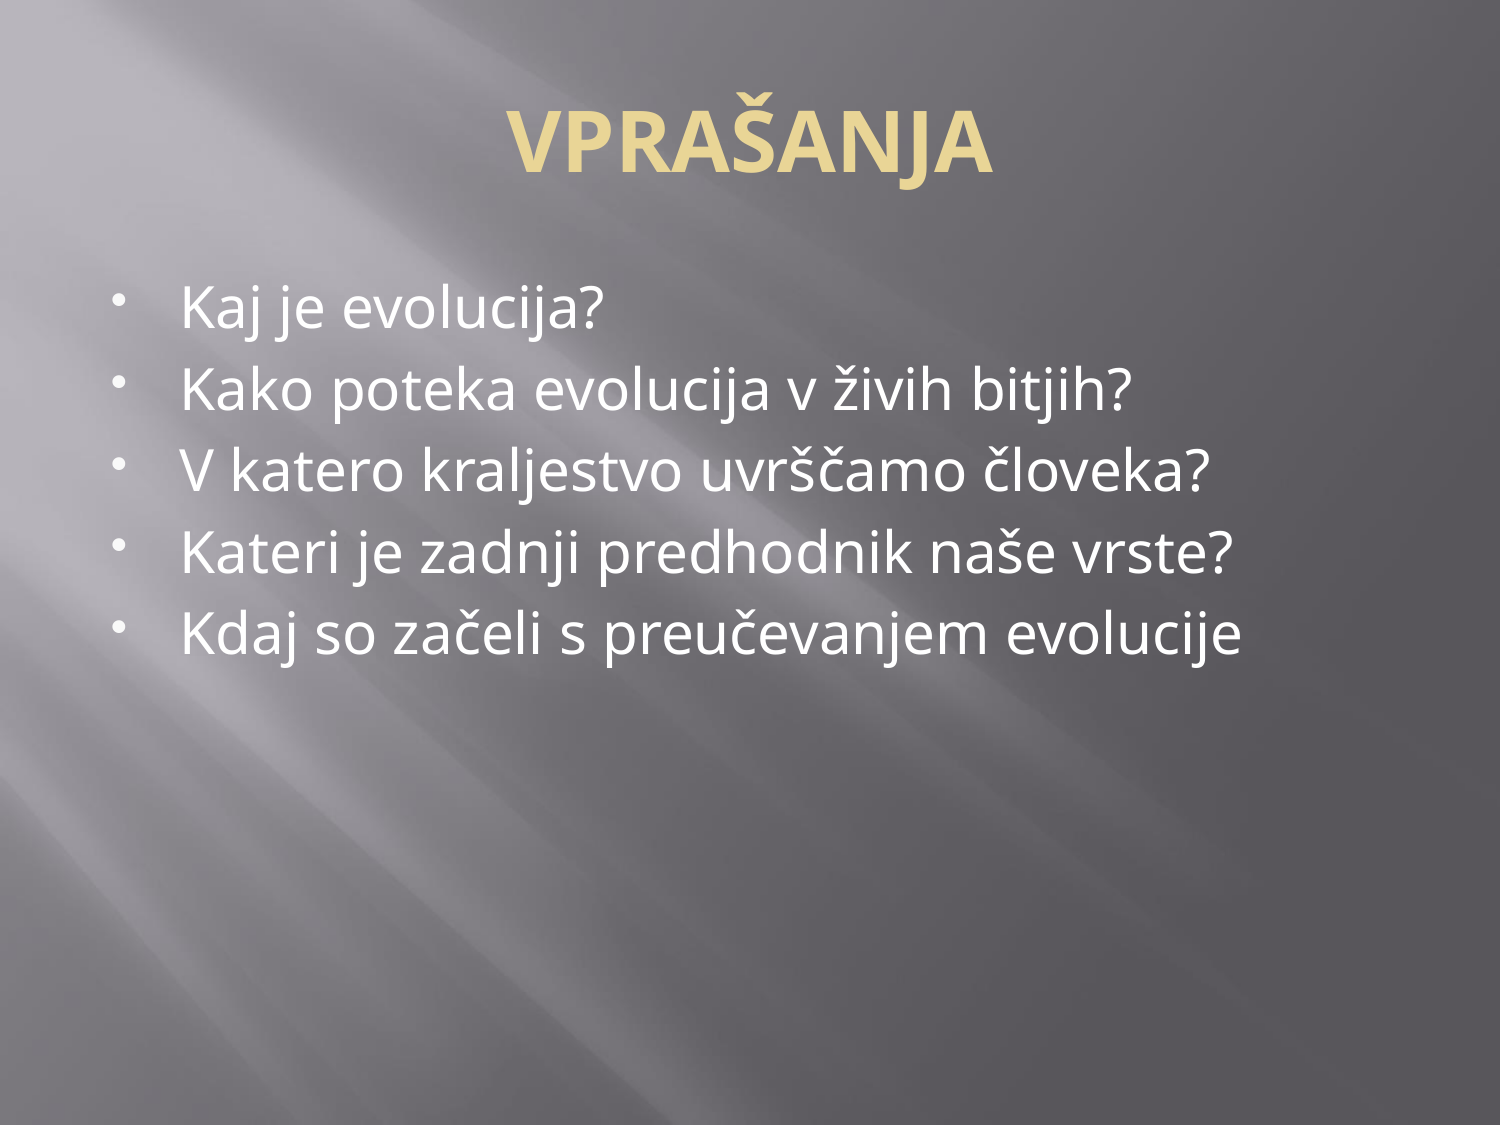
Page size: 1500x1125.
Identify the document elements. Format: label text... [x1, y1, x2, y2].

picture [0, 0, 1500, 1125]
list Kaj je evolucija? Kako poteka evolucija v živih bitjih? V katero kraljestvo uvrščamo človeka? Kateri je zadnji predhodnik naše vrste? Kdaj so začeli s preučevanjem evolucije [75, 262, 1425, 1035]
title VPRAŠANJA [75, 45, 1425, 233]
